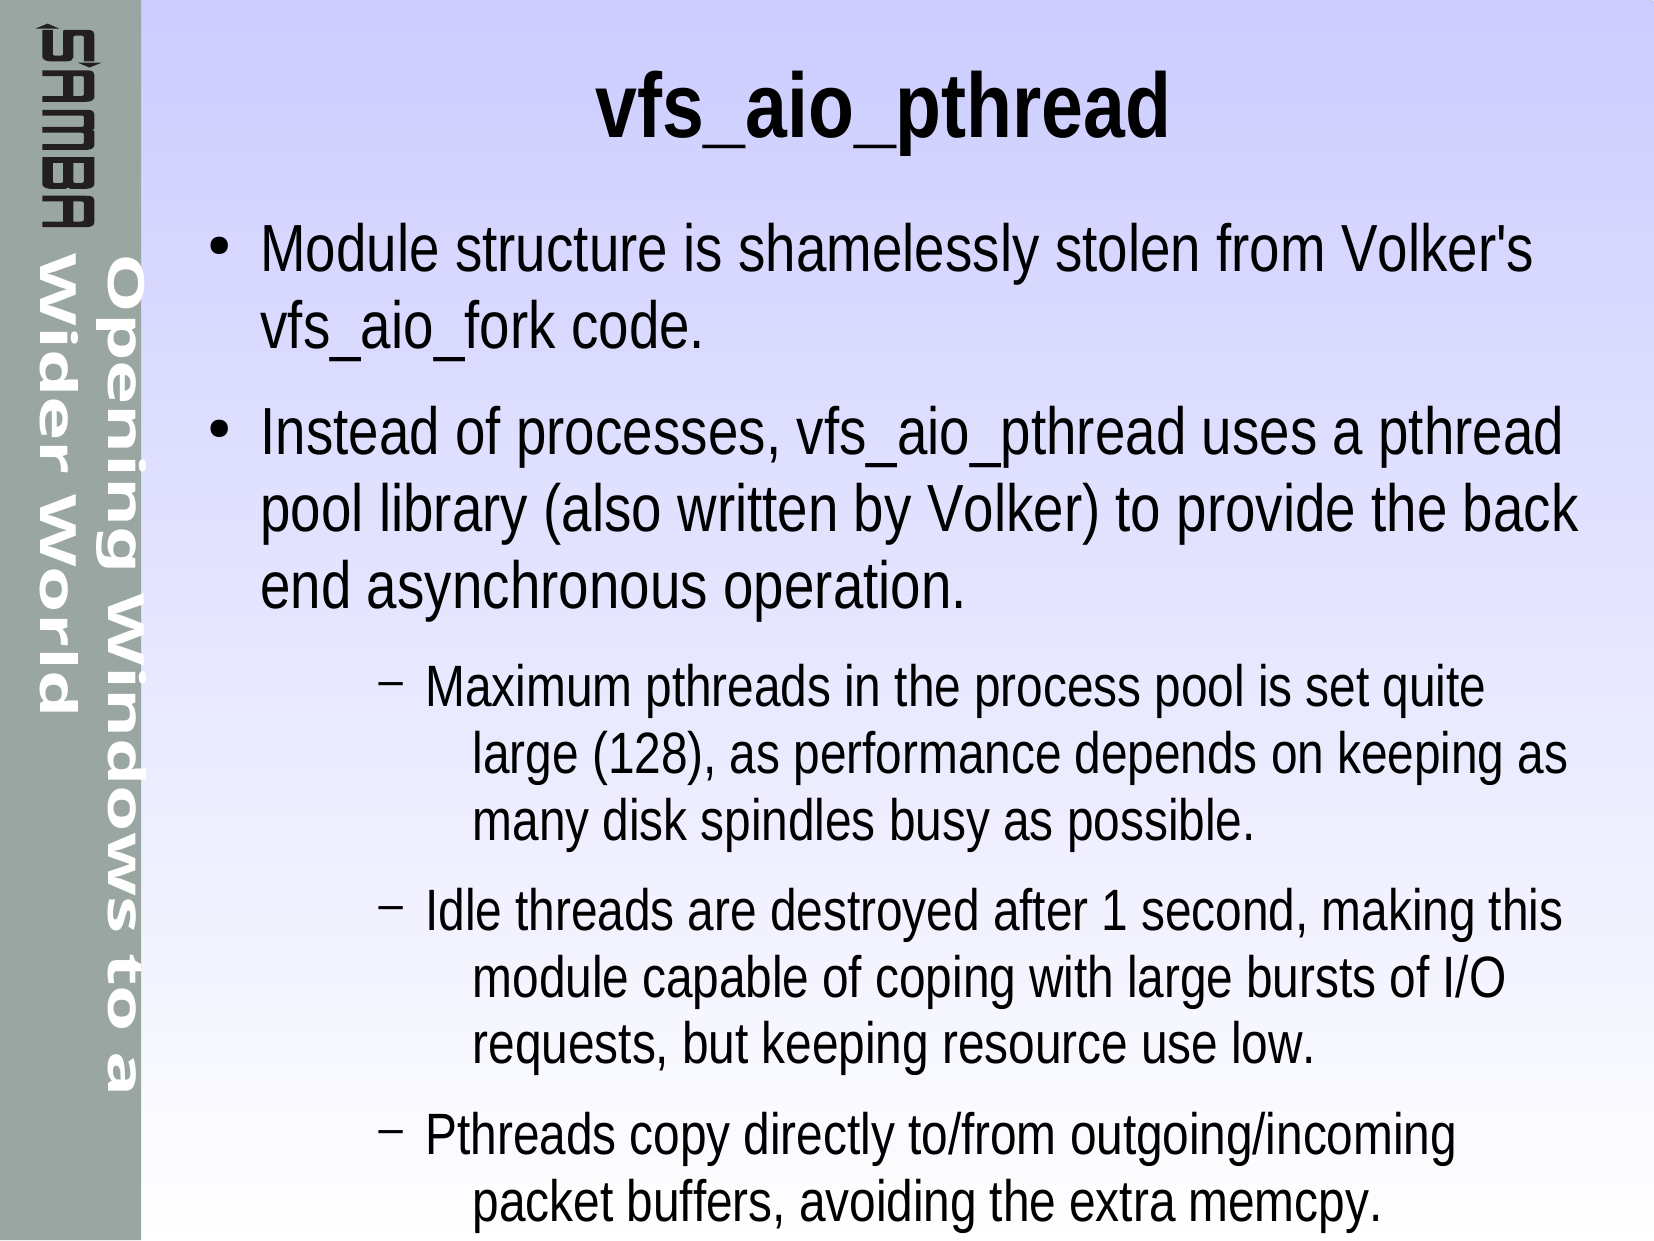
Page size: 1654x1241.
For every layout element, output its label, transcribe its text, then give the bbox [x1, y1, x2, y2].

list Module structure is shamelessly stolen from Volker's vfs_aio_fork code. Instead of processes, vfs_aio_pthread uses a pthread pool library (also written by Volker) to provide the back end asynchronous operation. Maximum pthreads in the process pool is set quite large (128), as performance depends on keeping as many disk spindles busy as possible. Idle threads are destroyed after 1 second, making this module capable of coping with large bursts of I/O requests, but keeping resource use low. Pthreads copy directly to/from outgoing/incoming packet buffers, avoiding the extra memcpy. [189, 209, 1602, 1222]
title vfs_aio_pthread [177, 1, 1590, 209]
